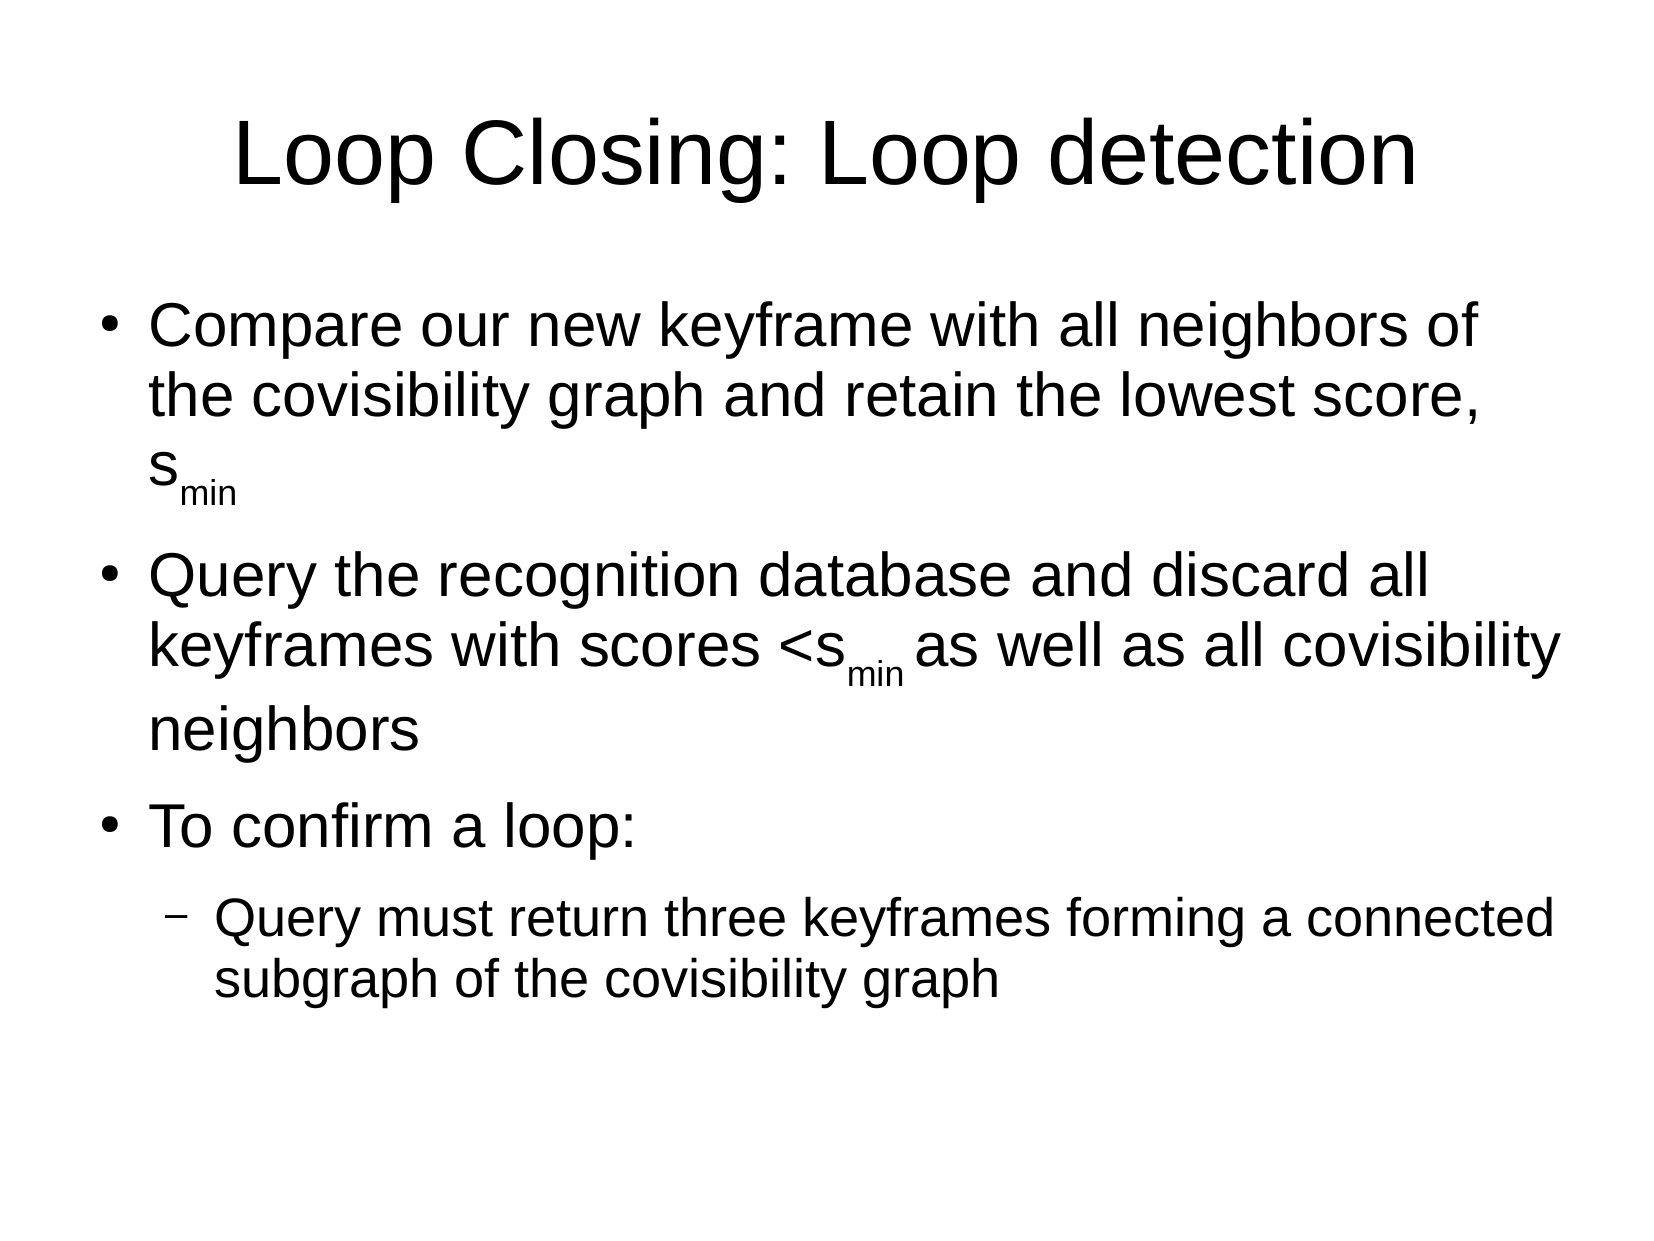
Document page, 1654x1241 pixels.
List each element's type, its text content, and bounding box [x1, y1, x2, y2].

title Loop Closing: Loop detection [82, 49, 1571, 257]
list Compare our new keyframe with all neighbors of the covisibility graph and retain the lowest score, smin Query the recognition database and discard all keyframes with scores <smin as well as all covisibility neighbors To confirm a loop: Query must return three keyframes forming a connected subgraph of the covisibility graph [82, 290, 1571, 1010]
